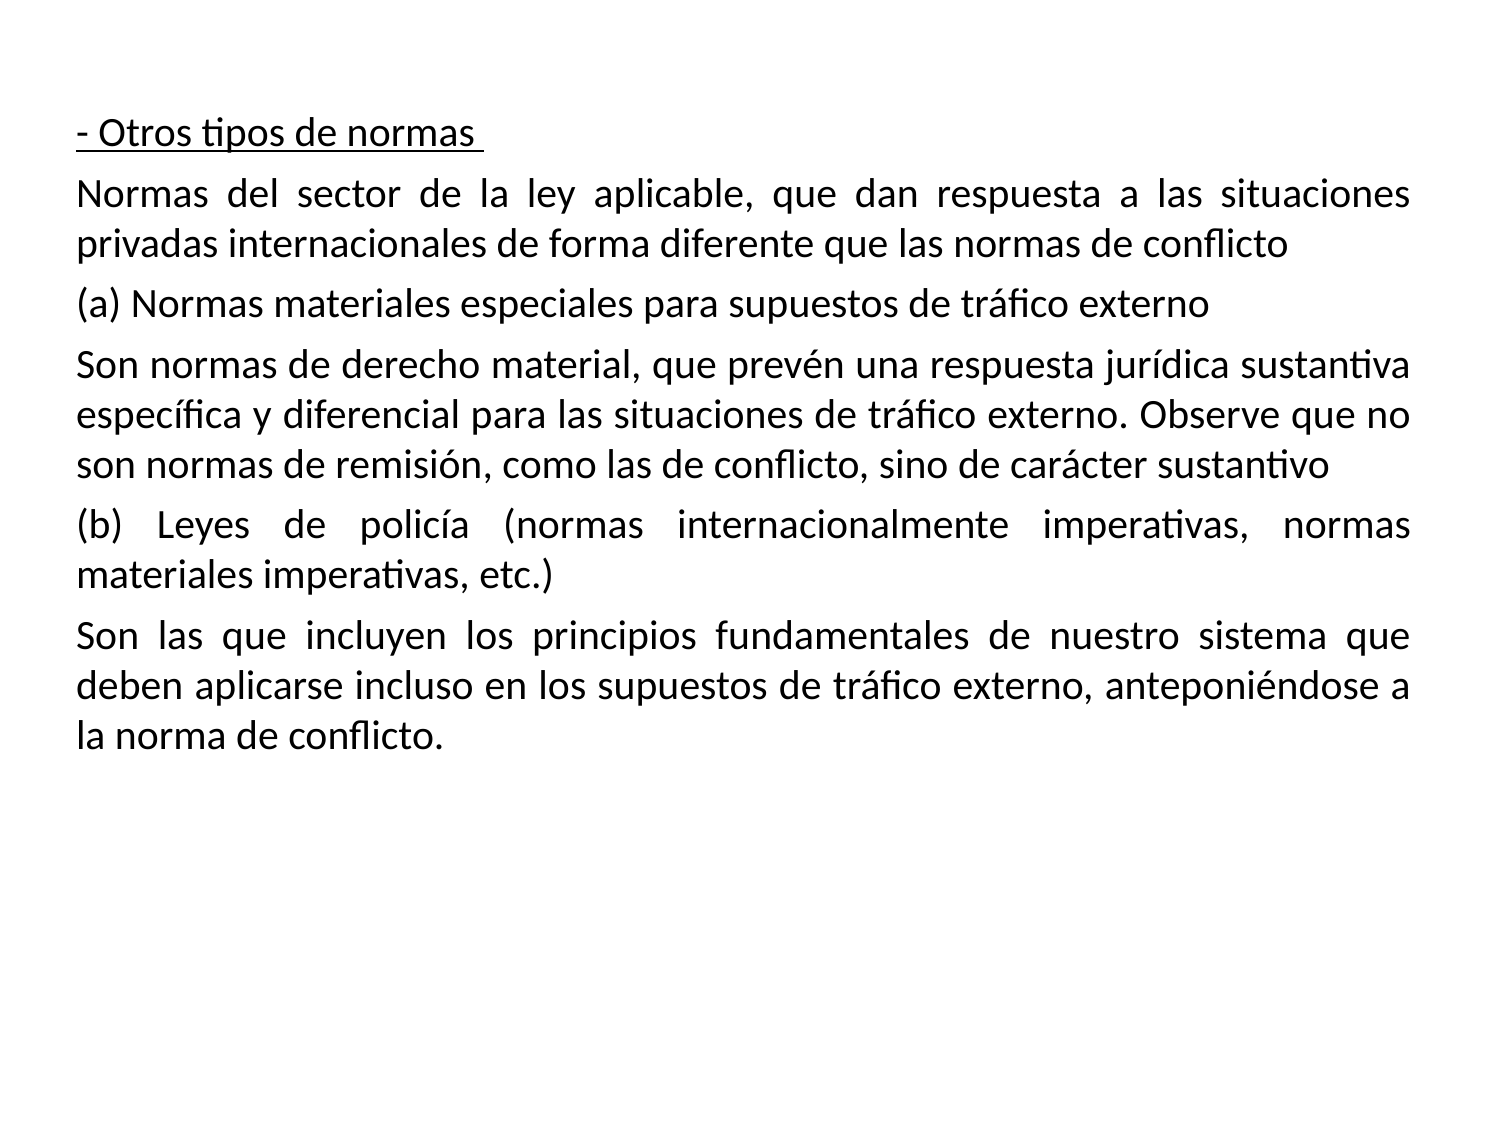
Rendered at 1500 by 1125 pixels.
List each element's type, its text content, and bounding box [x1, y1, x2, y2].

list - Otros tipos de normas Normas del sector de la ley aplicable, que dan respuesta a las situaciones privadas internacionales de forma diferente que las normas de conflicto (a) Normas materiales especiales para supuestos de tráfico externo Son normas de derecho material, que prevén una respuesta jurídica sustantiva específica y diferencial para las situaciones de tráfico externo. Observe que no son normas de remisión, como las de conflicto, sino de carácter sustantivo (b) Leyes de policía (normas internacionalmente imperativas, normas materiales imperativas, etc.) Son las que incluyen los principios fundamentales de nuestro sistema que deben aplicarse incluso en los supuestos de tráfico externo, anteponiéndose a la norma de conflicto. [61, 97, 1439, 979]
